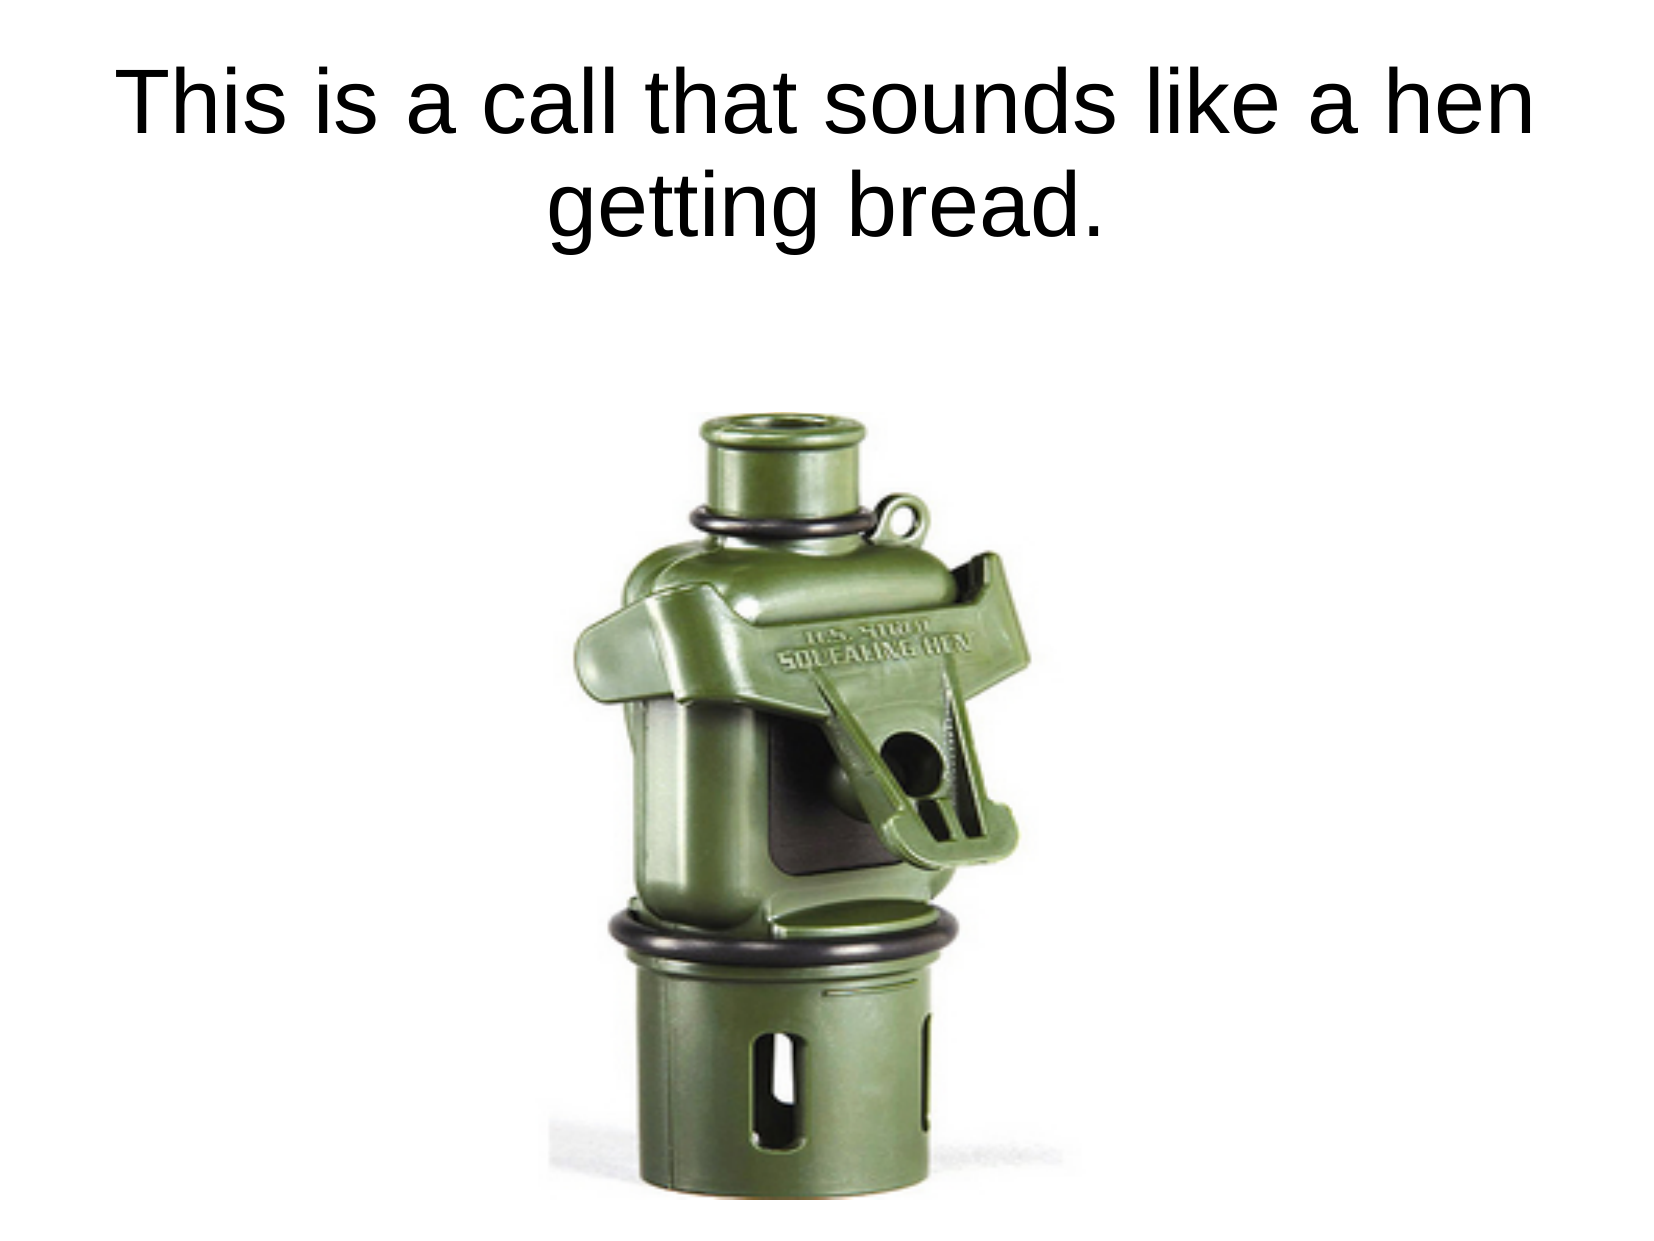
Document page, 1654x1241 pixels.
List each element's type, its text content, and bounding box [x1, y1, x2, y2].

title This is a call that sounds like a hen getting bread. [82, 47, 1571, 259]
picture [337, 412, 1276, 1201]
